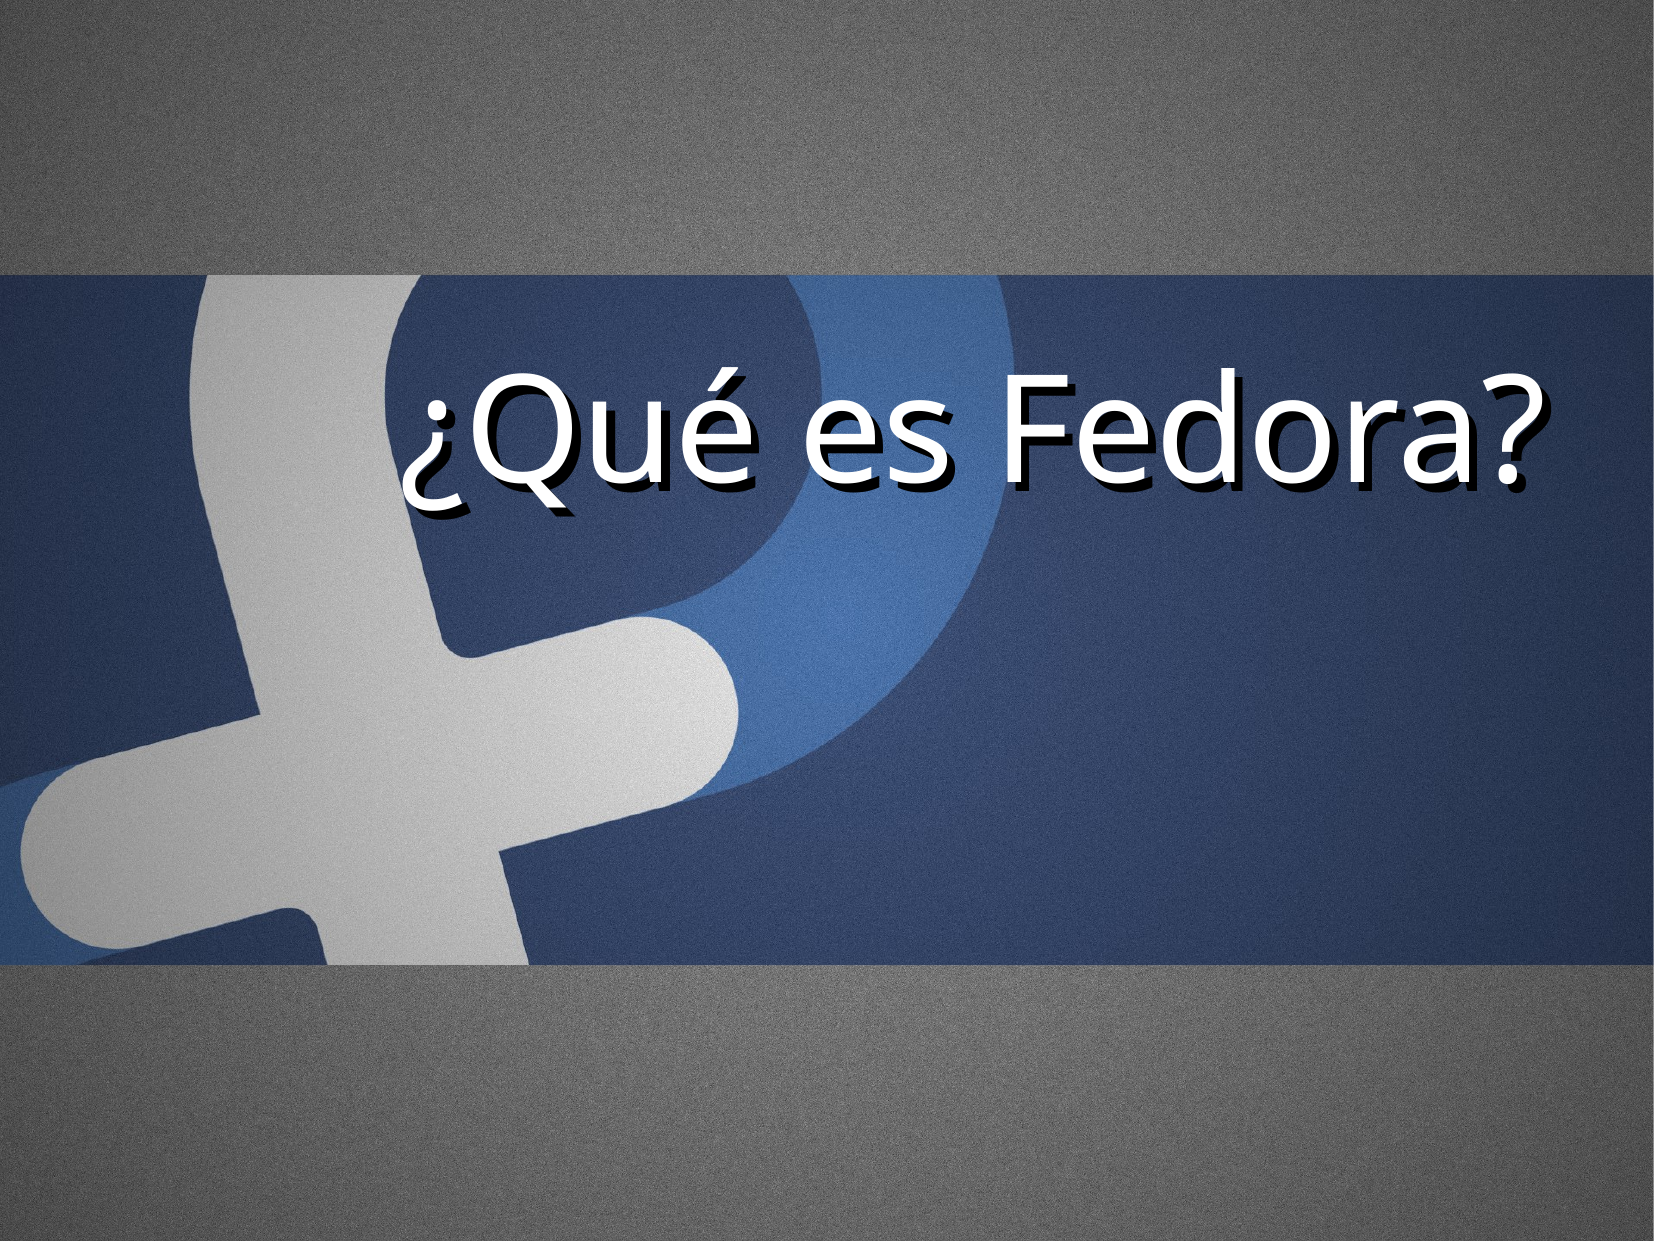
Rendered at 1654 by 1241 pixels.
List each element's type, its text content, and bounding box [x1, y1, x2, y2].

picture [0, 0, 1654, 1241]
text_box ¿Qué es Fedora? [273, 315, 1562, 654]
